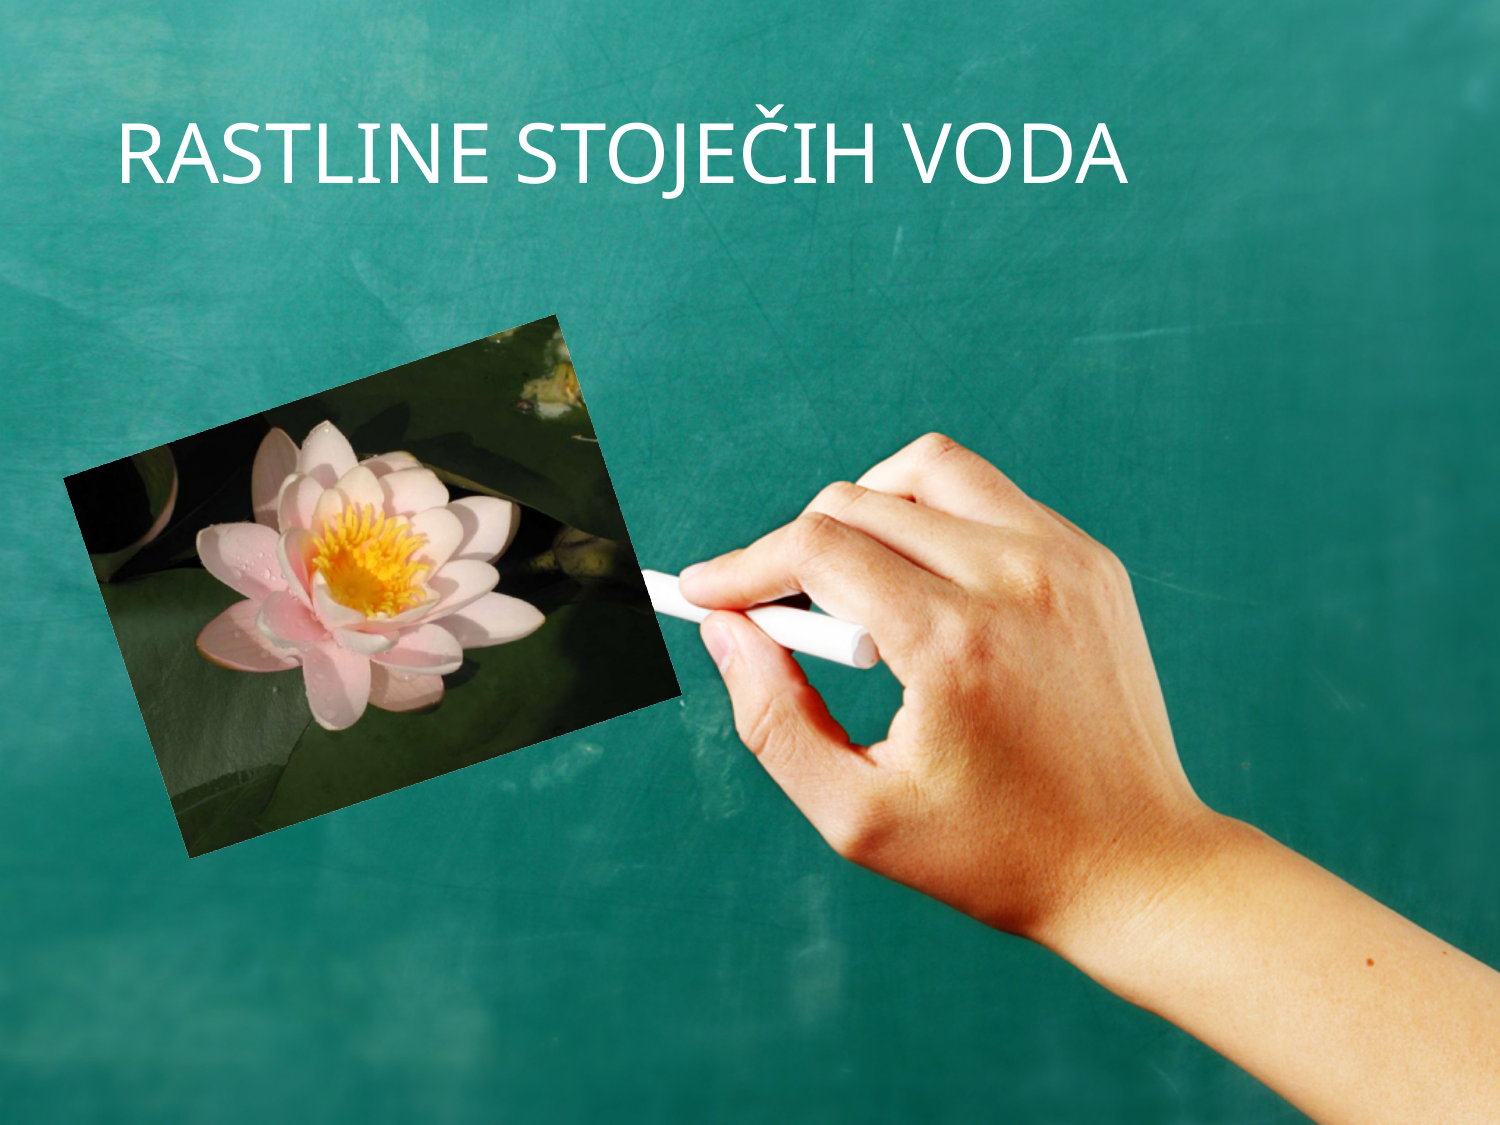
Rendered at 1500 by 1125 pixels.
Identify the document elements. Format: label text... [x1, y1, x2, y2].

picture [0, 0, 1500, 1125]
title RASTLINE STOJEČIH VODA [99, 92, 1350, 209]
